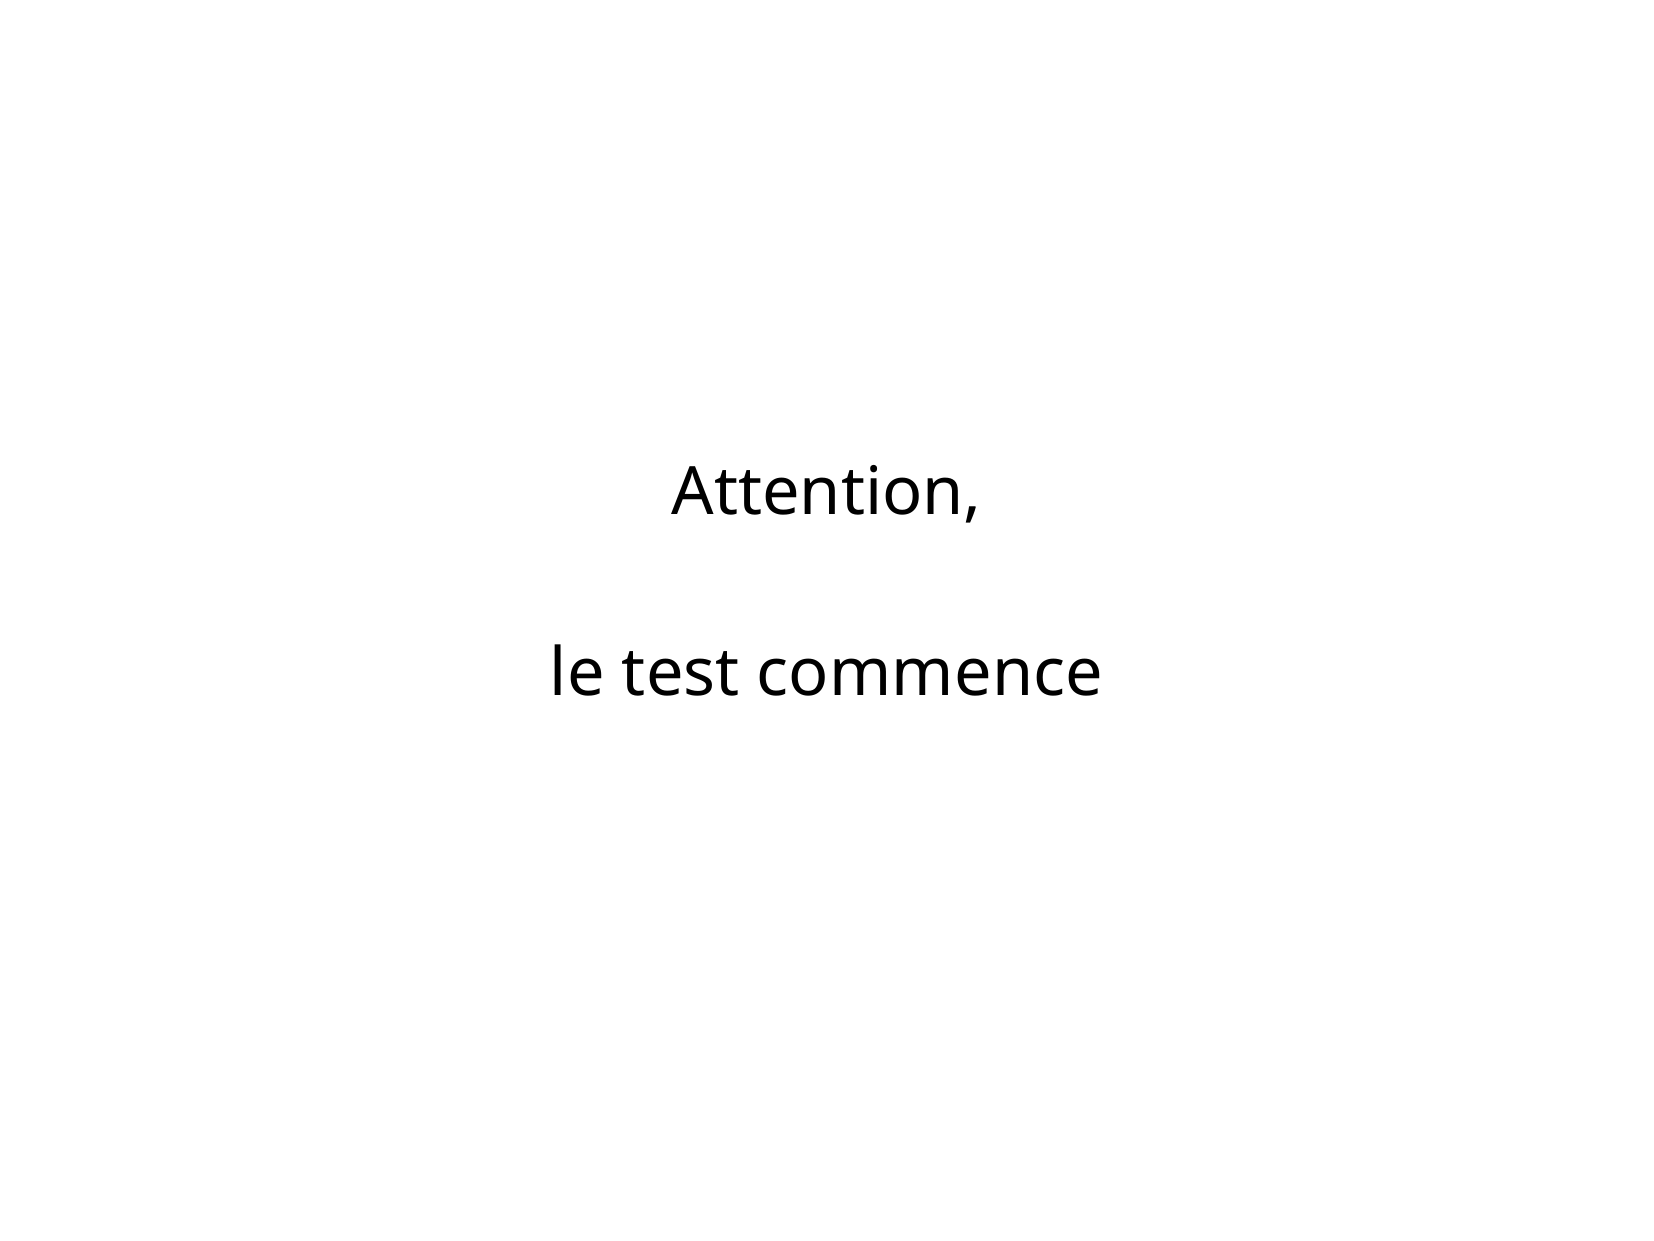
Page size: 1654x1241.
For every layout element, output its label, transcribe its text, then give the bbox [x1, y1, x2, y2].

subtitle Attention, le test commence [82, 49, 1571, 1109]
